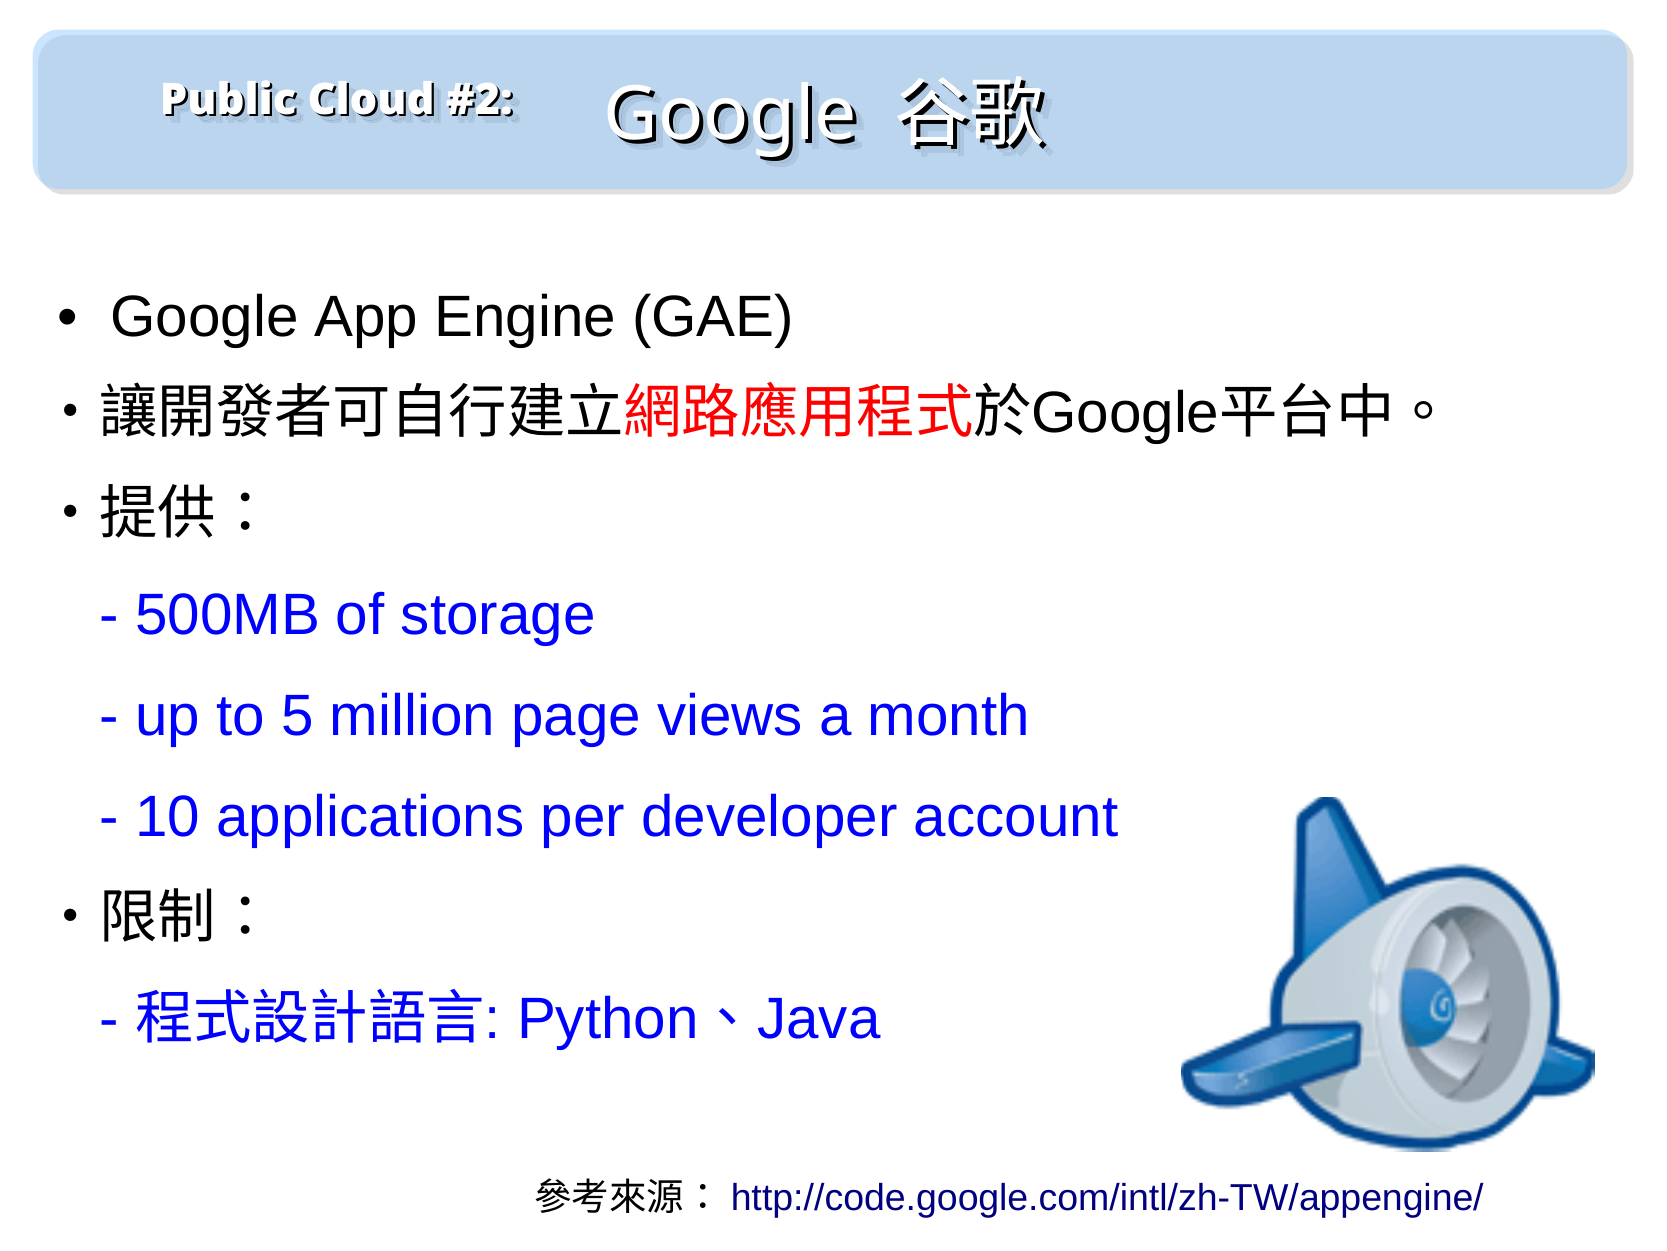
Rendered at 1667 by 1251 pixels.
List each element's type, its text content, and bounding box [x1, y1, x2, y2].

picture [1181, 797, 1595, 1152]
list • Google App Engine (GAE) •讓開發者可自行建立網路應用程式於Google平台中。 •提供： - 500MB of storage - up to 5 million page views a month - 10 applications per developer account •限制： - 程式設計語言: Python、Java [41, 283, 1607, 1105]
text_box Public Cloud #2: Google 谷歌 [32, 29, 1628, 190]
text_box 參考來源：http://code.google.com/intl/zh-TW/appengine/ [519, 1165, 1654, 1241]
